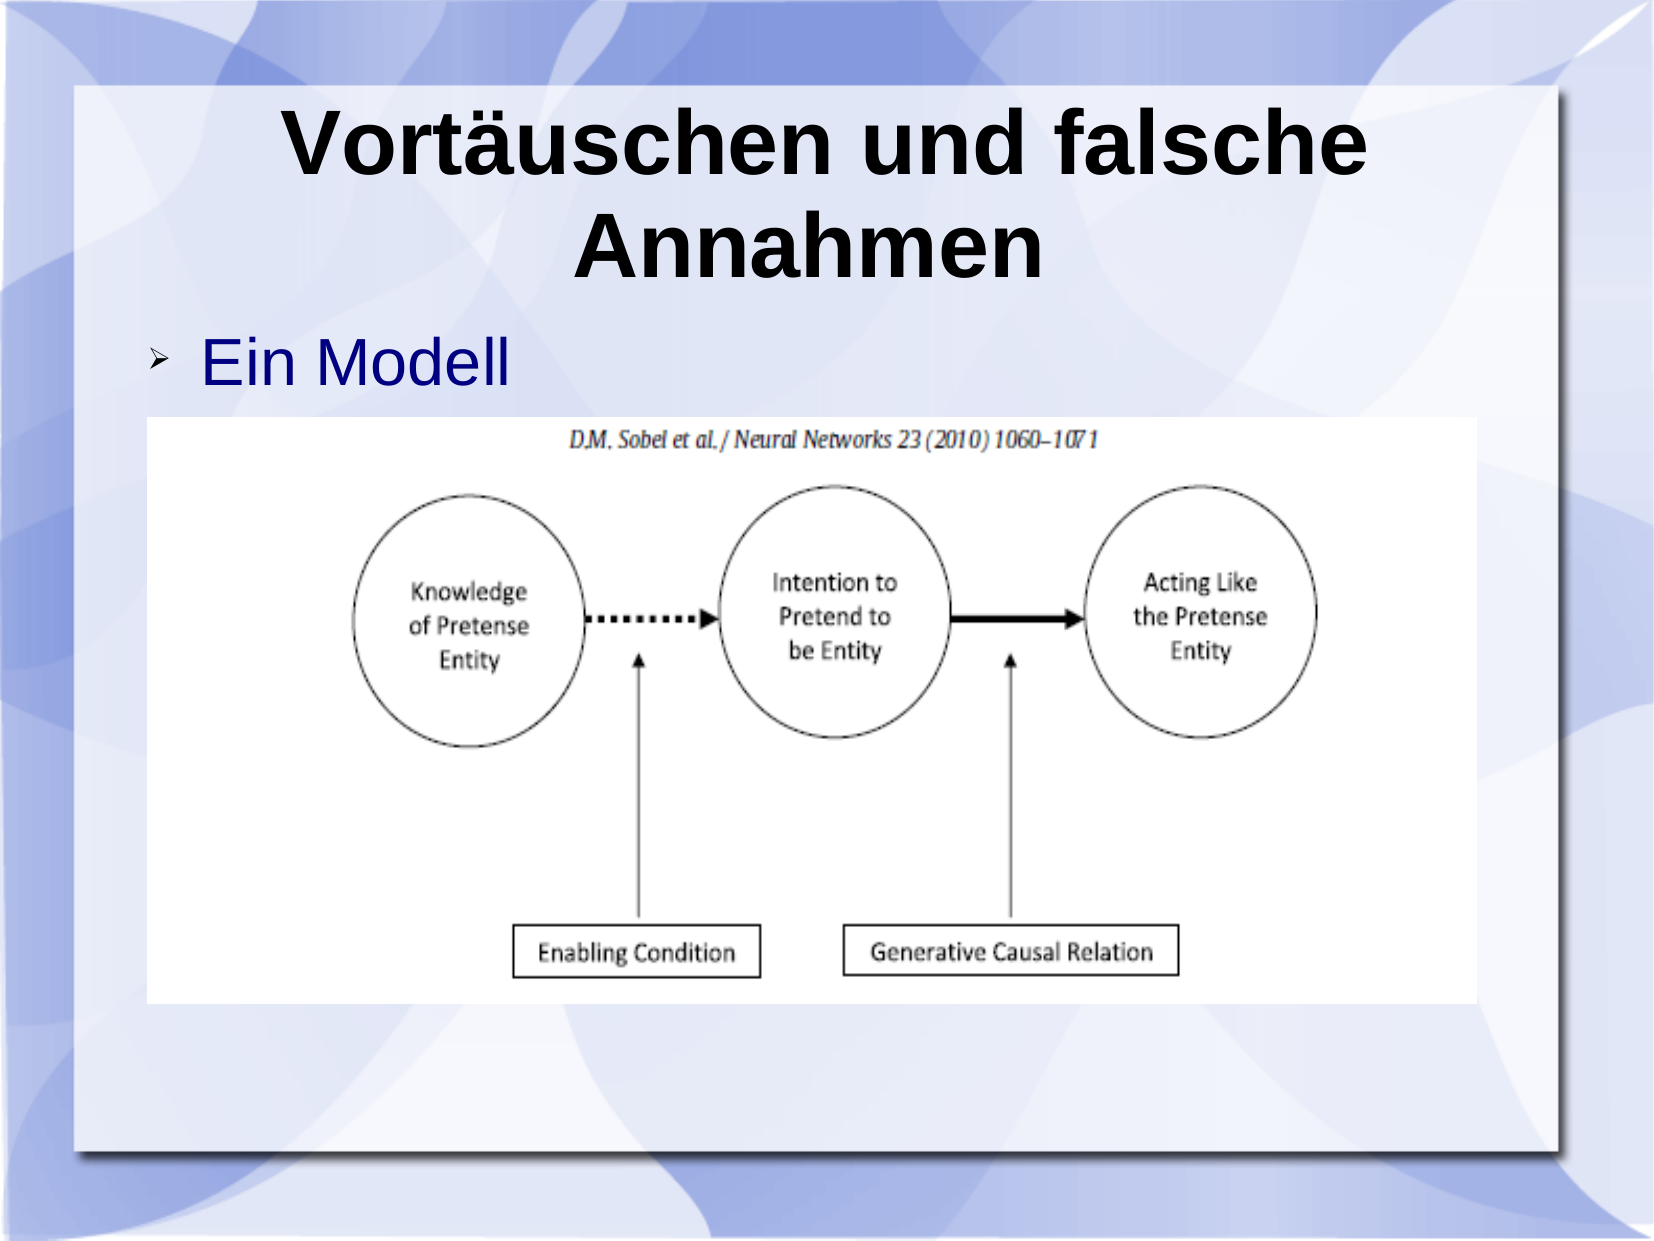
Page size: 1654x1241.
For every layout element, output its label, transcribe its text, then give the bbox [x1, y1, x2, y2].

title Vortäuschen und falsche Annahmen [82, 91, 1536, 297]
list Ein Modell [129, 324, 1489, 960]
picture [0, 0, 1654, 1241]
